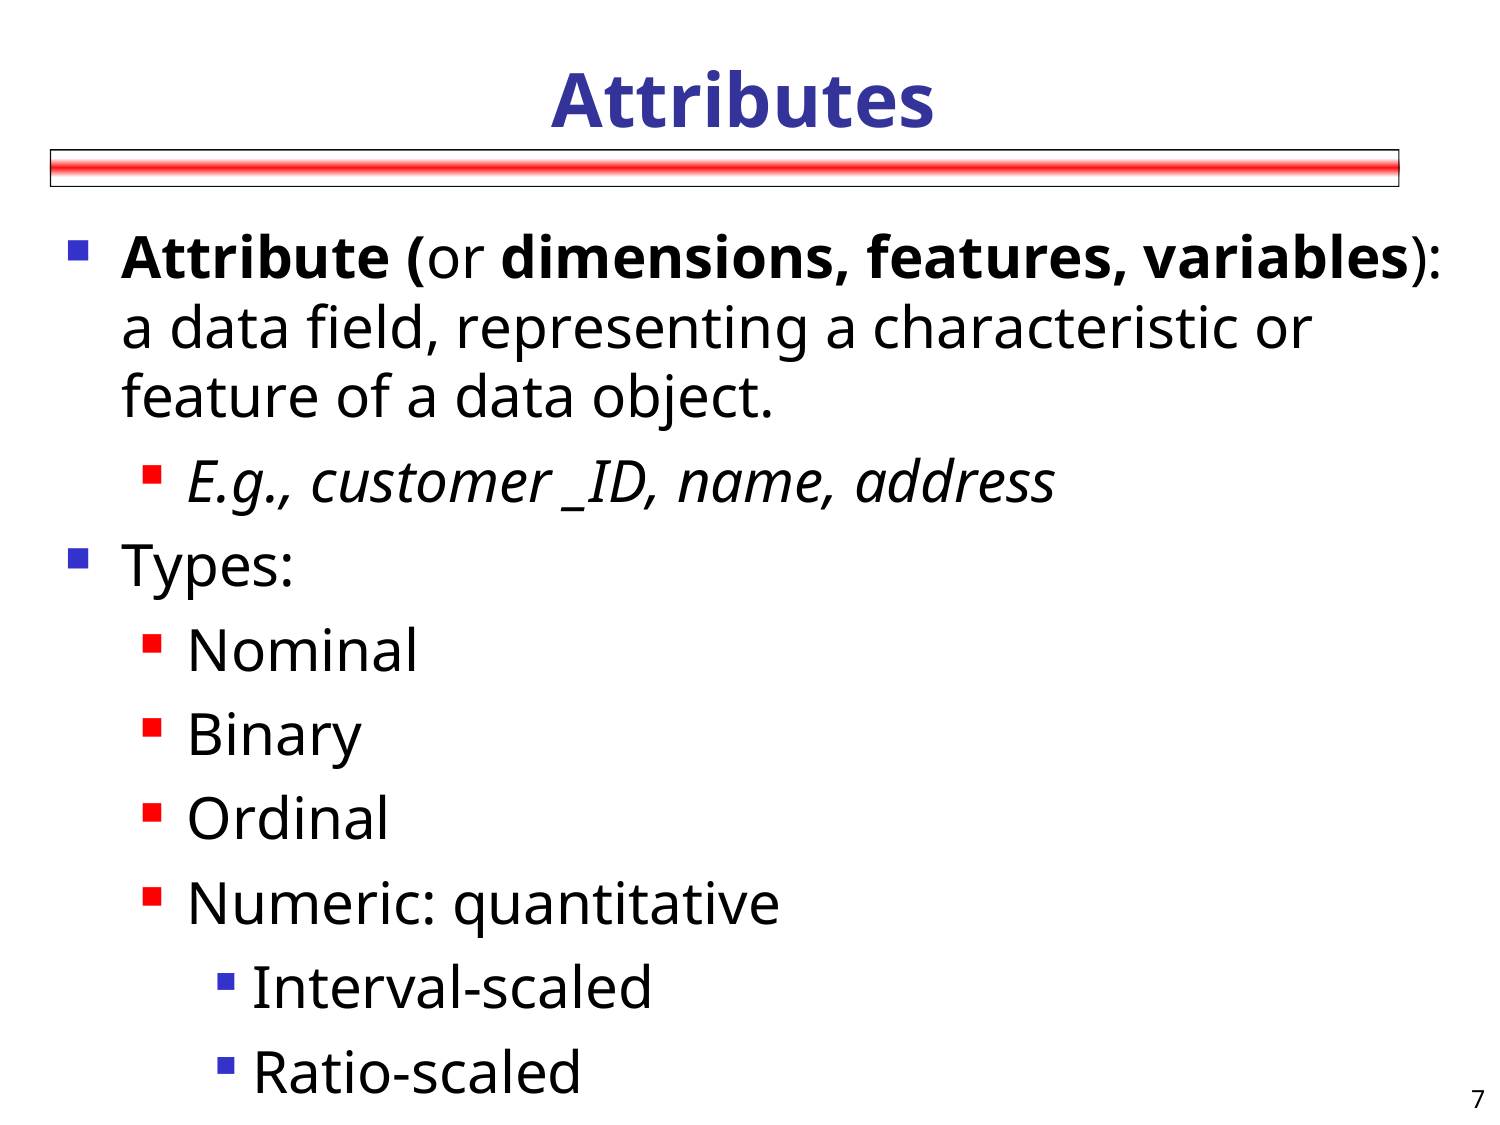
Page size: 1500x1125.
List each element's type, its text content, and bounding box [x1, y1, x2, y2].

title Attributes [24, 44, 1463, 150]
text_box <number> [1187, 1062, 1500, 1125]
list Attribute (or dimensions, features, variables): a data field, representing a characteristic or feature of a data object. E.g., customer _ID, name, address Types: Nominal Binary Ordinal Numeric: quantitative Interval-scaled Ratio-scaled [50, 212, 1476, 1114]
